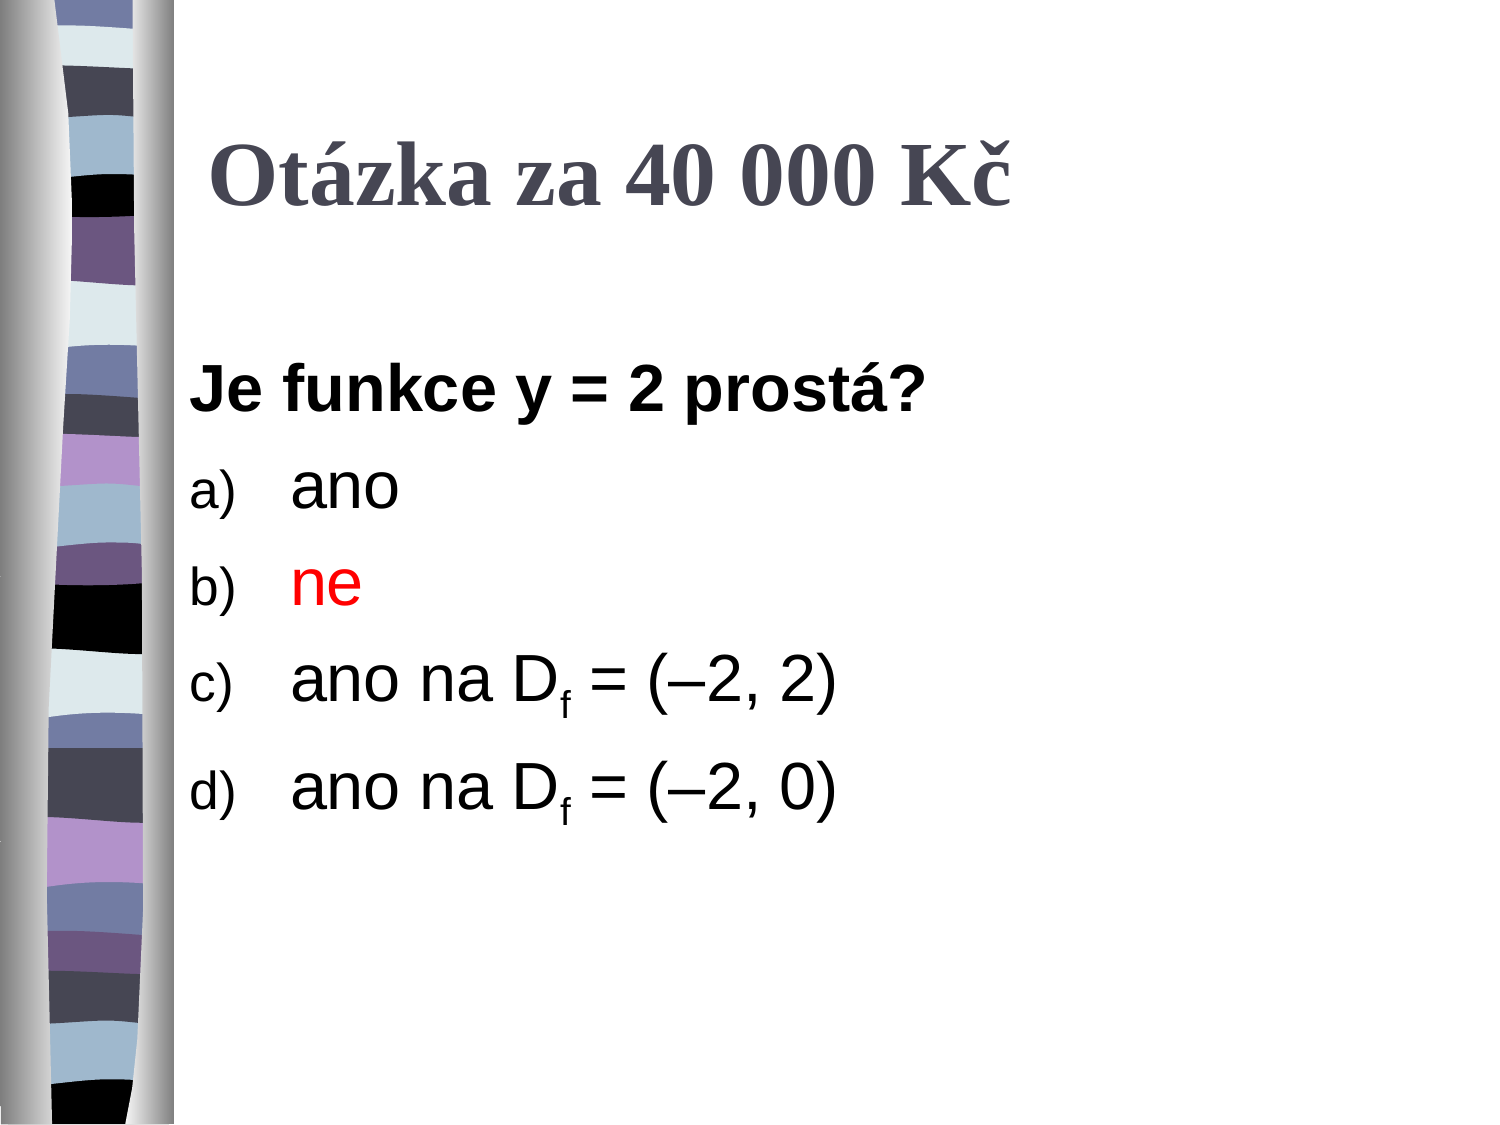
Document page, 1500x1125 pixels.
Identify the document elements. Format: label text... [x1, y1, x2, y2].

list Je funkce y = 2 prostá? ano ne ano na Df = (–2, 2) ano na Df = (–2, 0) [174, 337, 1471, 1013]
title Otázka za 40 000 Kč [192, 74, 1468, 263]
